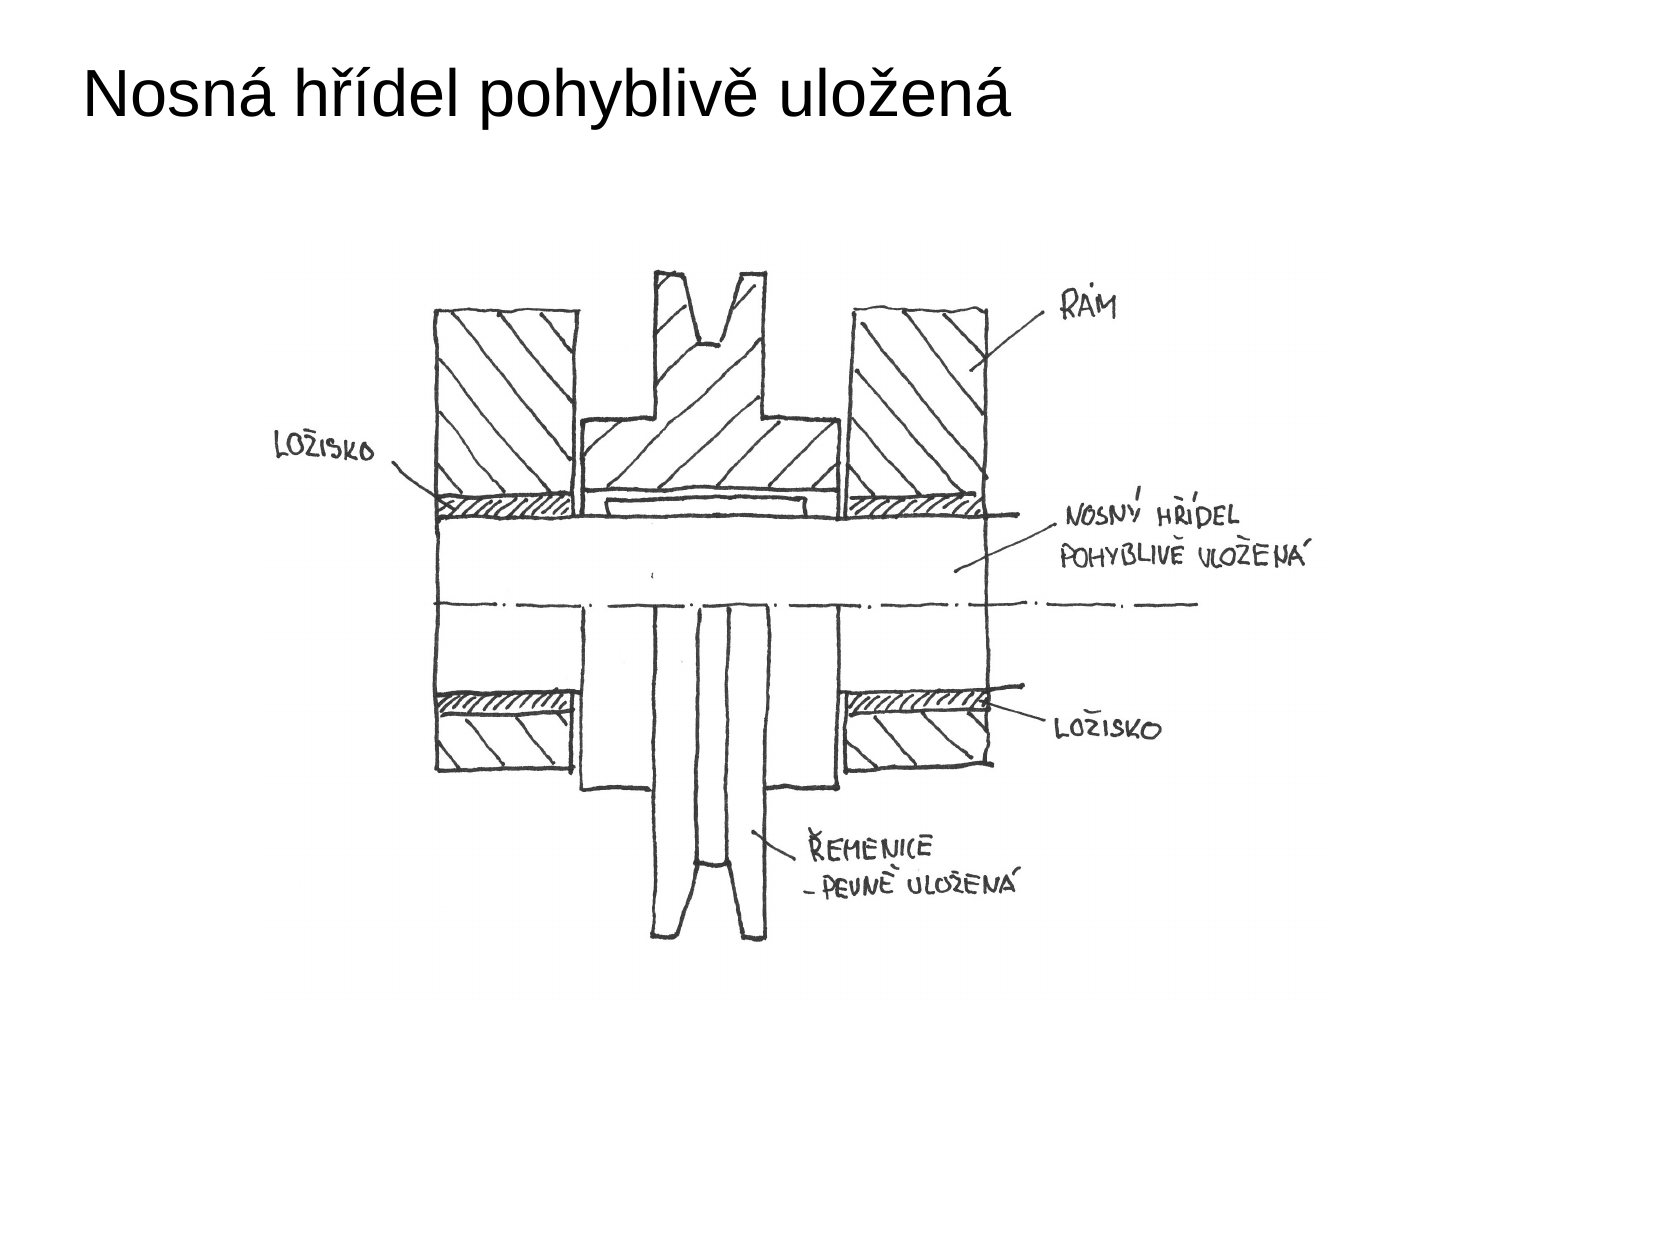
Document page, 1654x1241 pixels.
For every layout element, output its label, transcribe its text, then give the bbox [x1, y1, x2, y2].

picture [265, 236, 1329, 1000]
subtitle Nosná hřídel pohyblivě uložená [82, 55, 1571, 1103]
